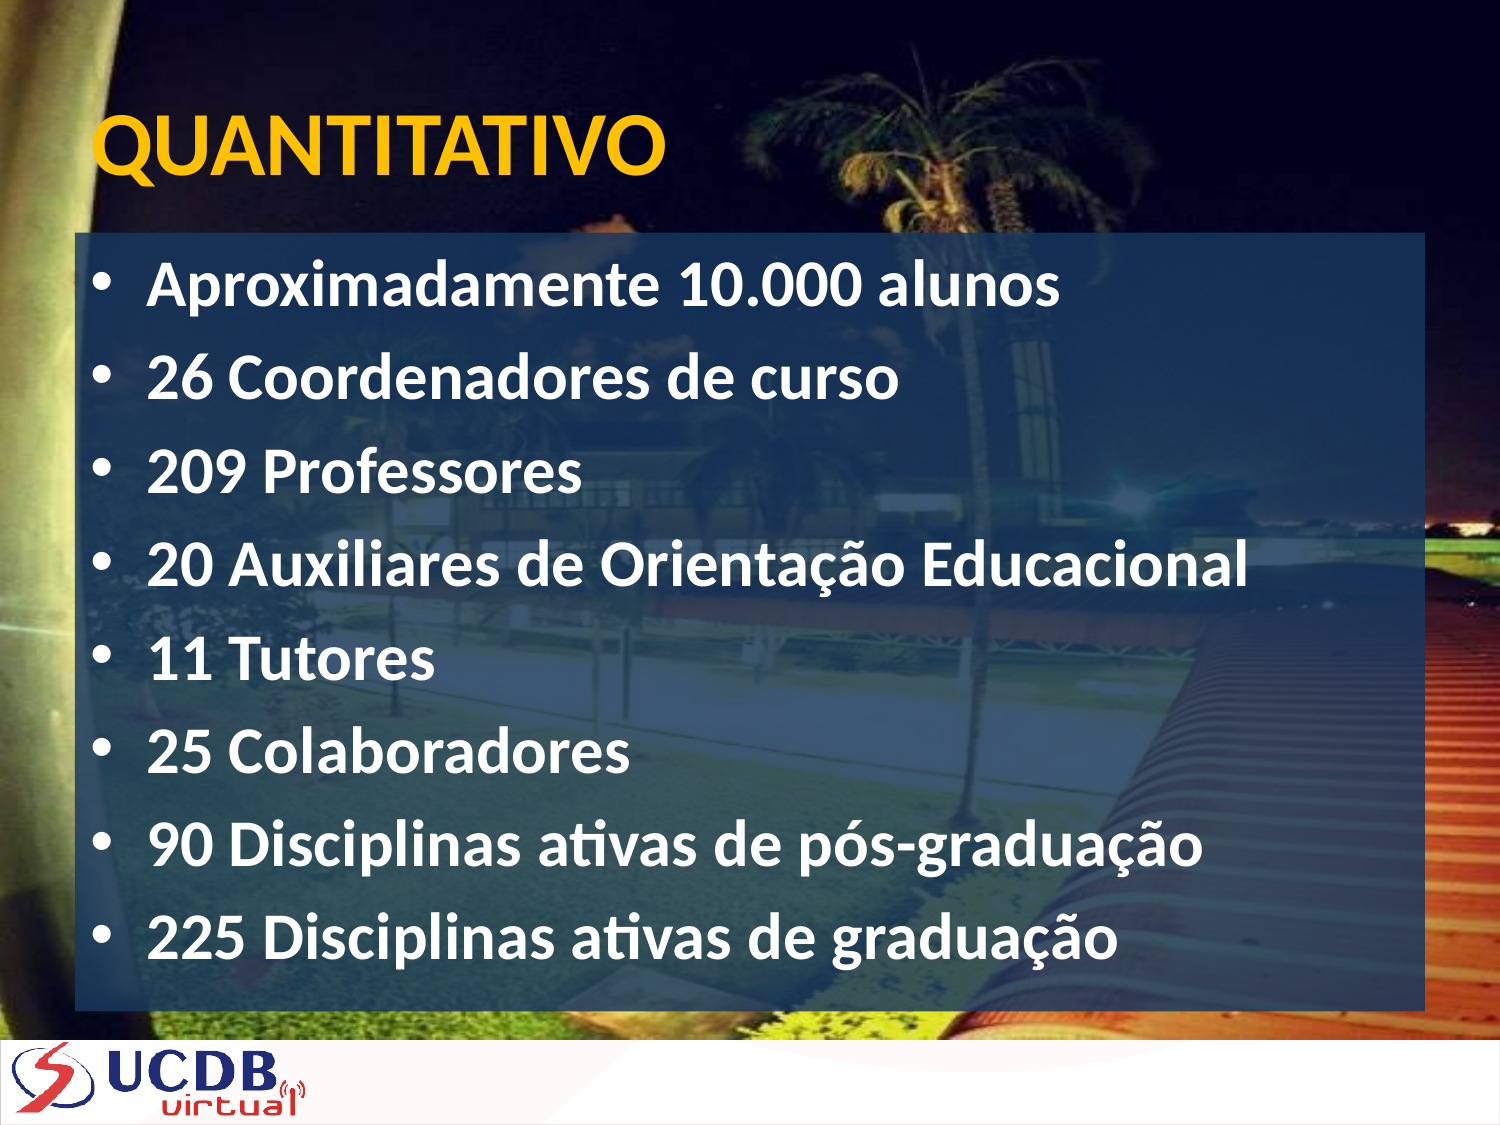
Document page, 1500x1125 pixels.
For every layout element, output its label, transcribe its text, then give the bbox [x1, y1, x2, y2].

picture [0, 0, 1500, 1125]
title QUANTITATIVO [75, 45, 1425, 232]
text_box Aproximadamente 10.000 alunos​ 26 Coordenadores de curso 209 Professores 20 Auxiliares de Orientação Educacional 11 Tutores 25 Colaboradores 90 Disciplinas ativas de pós-graduação 225 Disciplinas ativas de graduação [74, 232, 1425, 1012]
